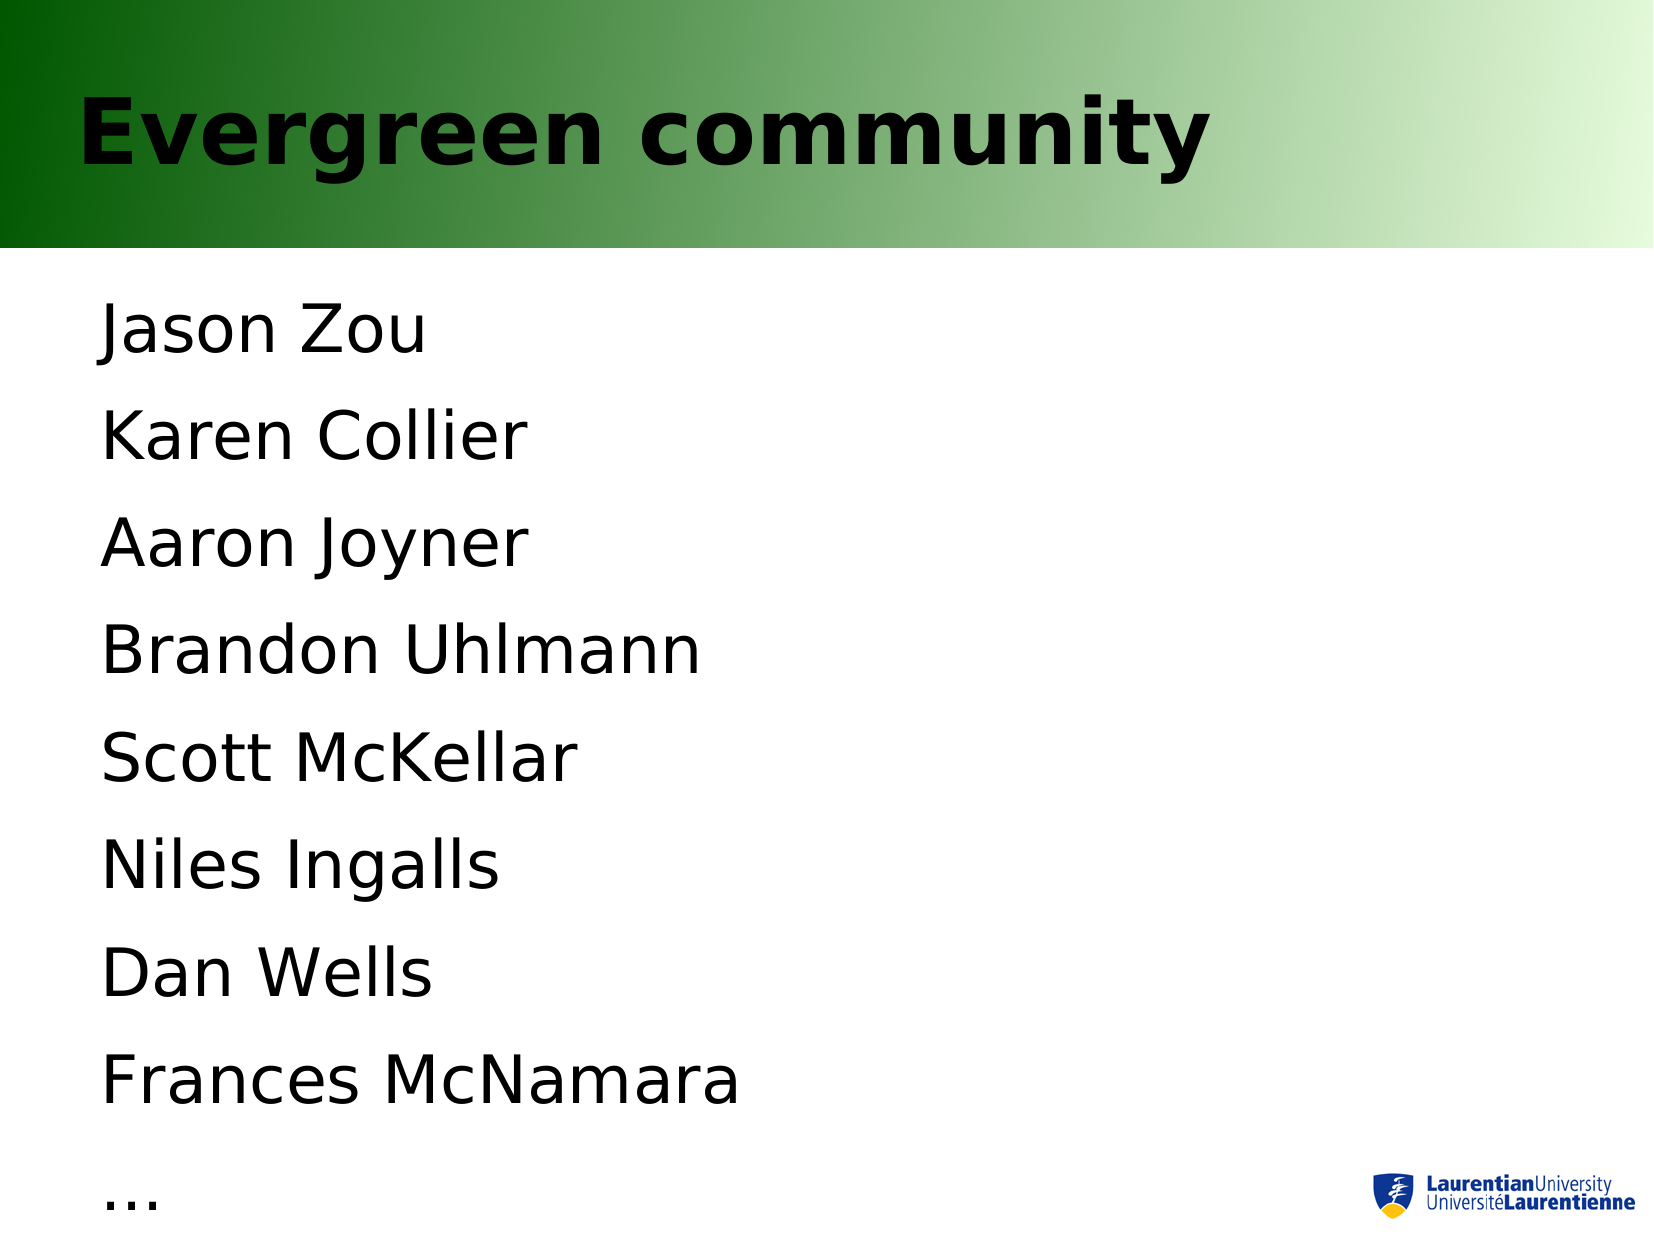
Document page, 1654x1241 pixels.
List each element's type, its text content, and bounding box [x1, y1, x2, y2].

title Evergreen community [76, 36, 1565, 229]
picture [1353, 1153, 1654, 1238]
list Jason Zou Karen Collier Aaron Joyner Brandon Uhlmann Scott McKellar Niles Ingalls Dan Wells Frances McNamara ... [82, 290, 1571, 1227]
picture [0, 0, 1654, 248]
